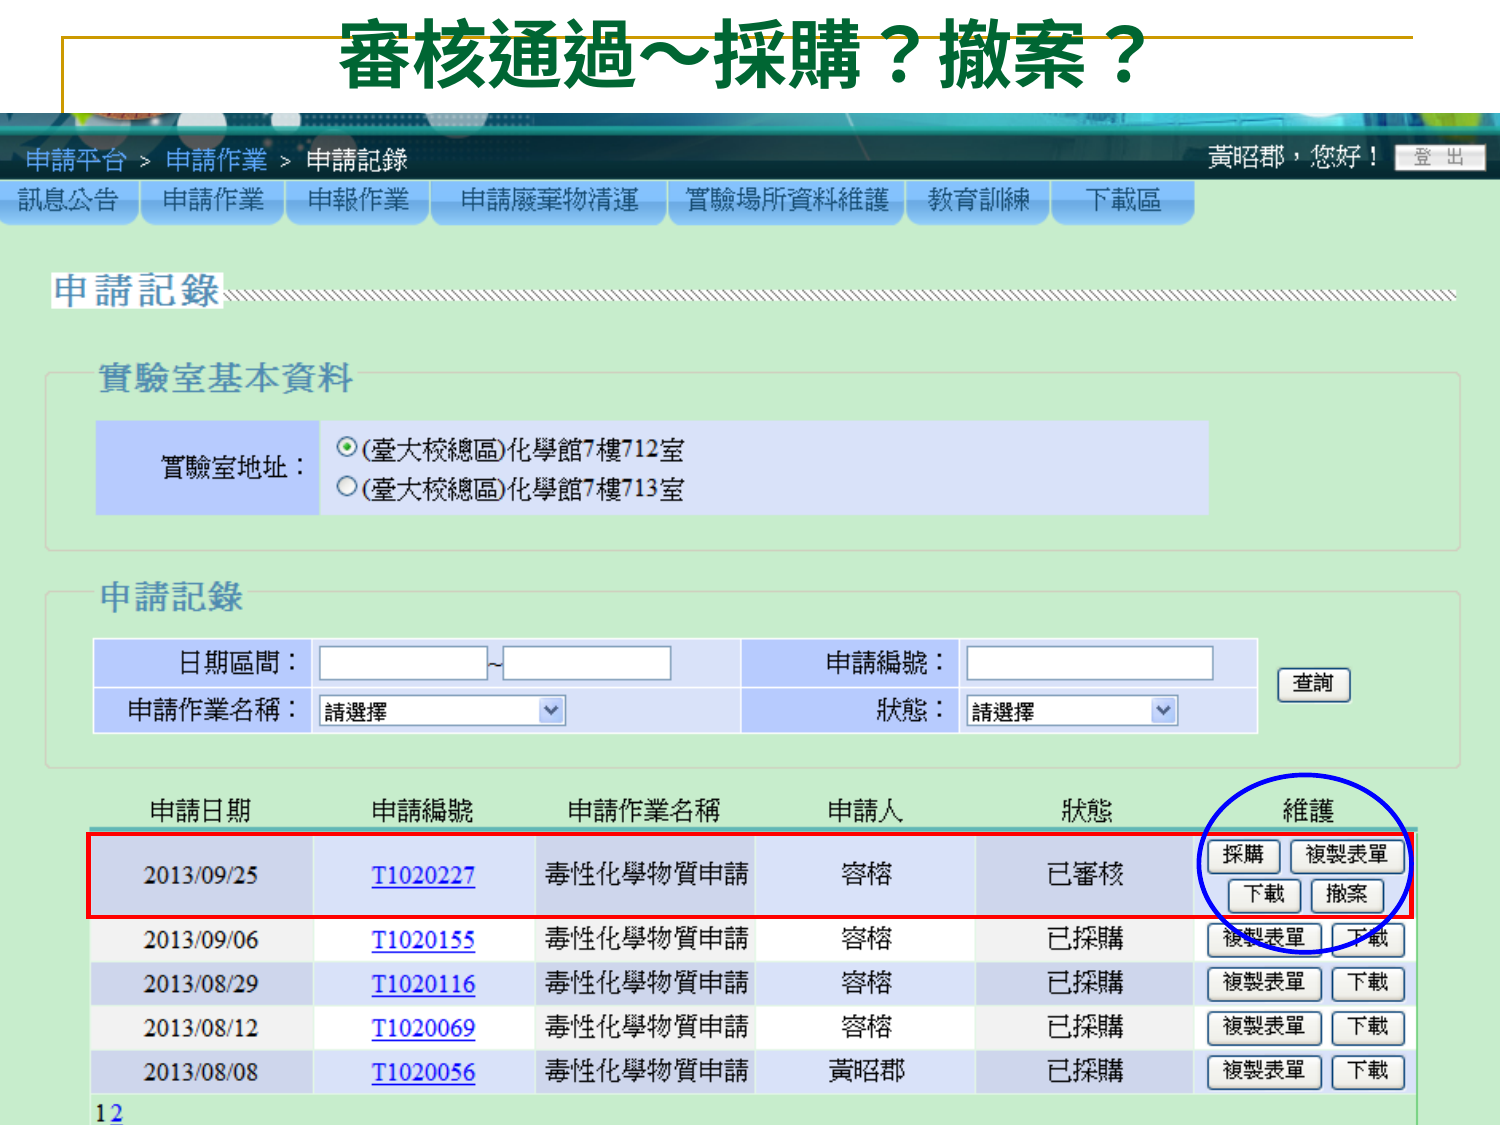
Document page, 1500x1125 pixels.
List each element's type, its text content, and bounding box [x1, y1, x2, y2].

title 審核通過～採購？撤案？ [75, 0, 1426, 126]
picture [0, 113, 1500, 1125]
